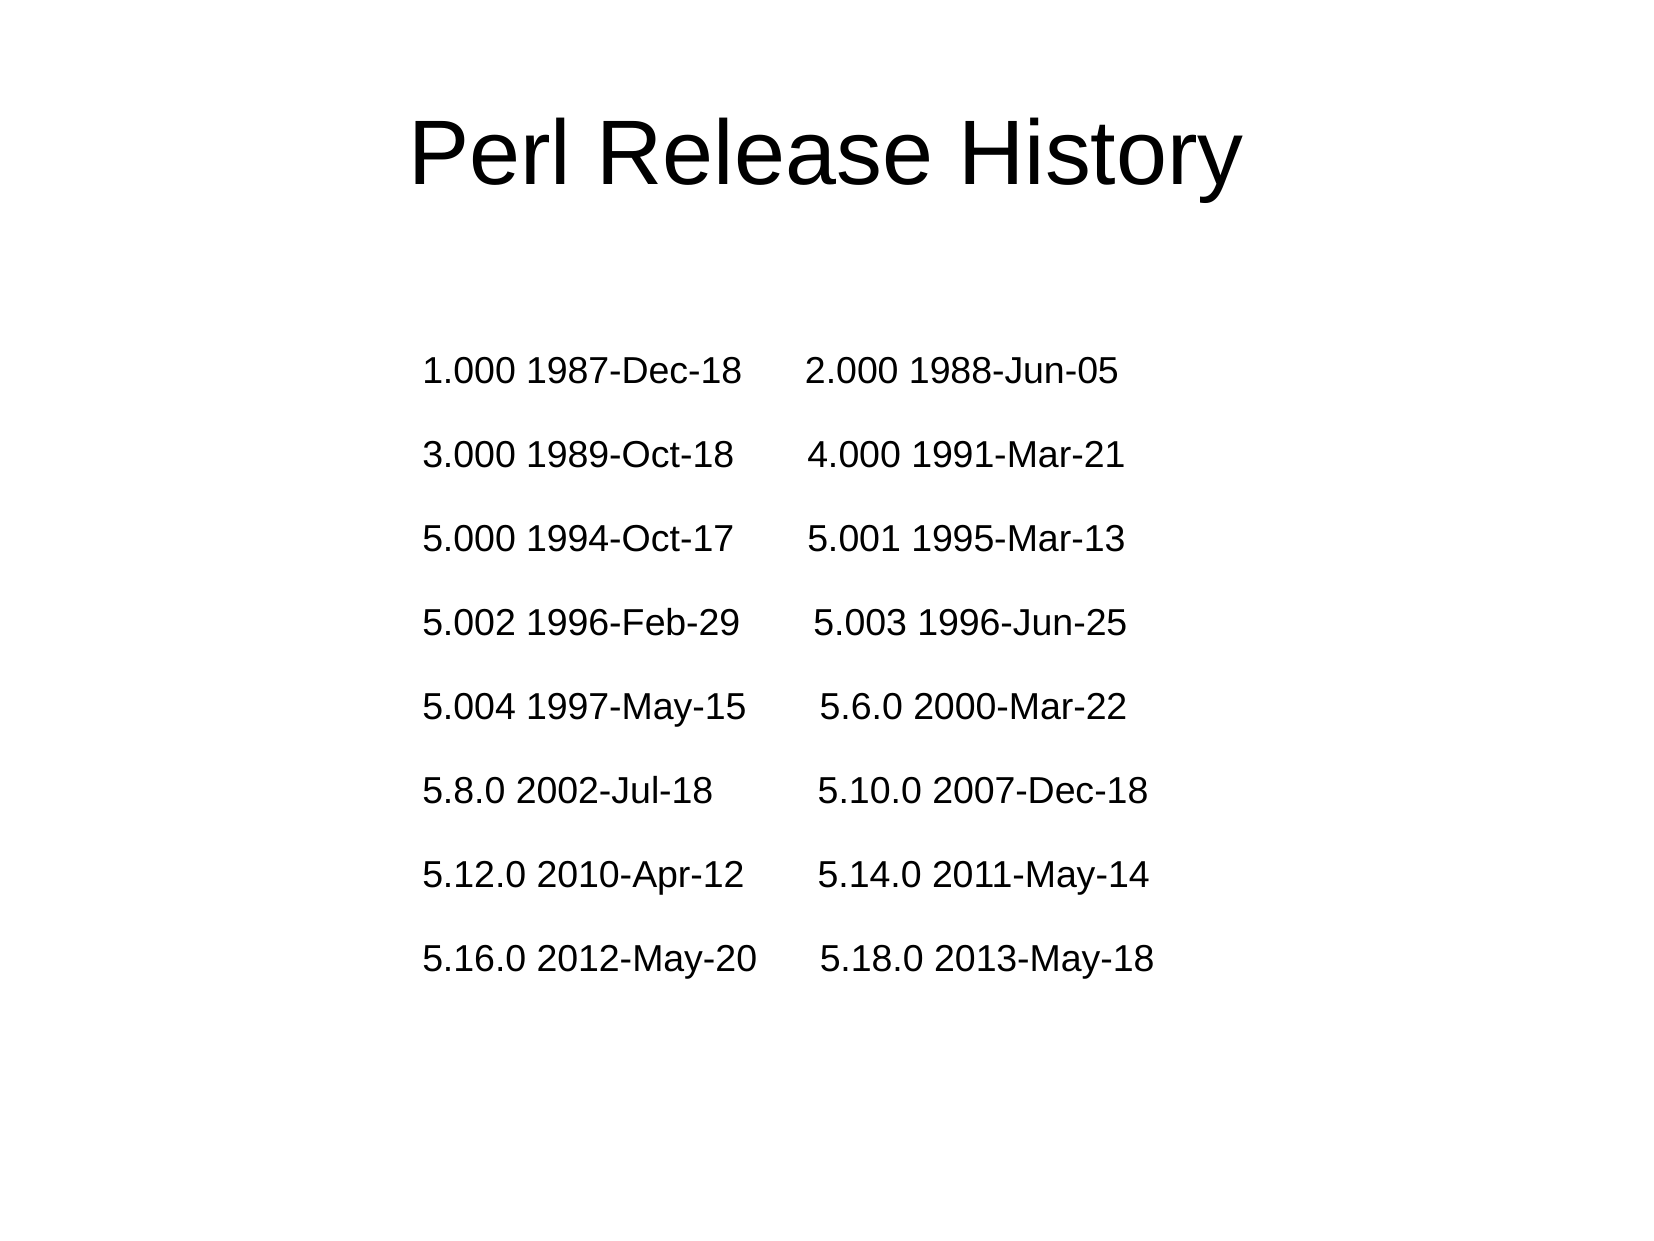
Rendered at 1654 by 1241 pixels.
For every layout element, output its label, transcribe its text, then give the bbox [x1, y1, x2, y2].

text_box 1.000 1987-Dec-18 2.000 1988-Jun-05 3.000 1989-Oct-18 4.000 1991-Mar-21 5.000 1994-Oct-17 5.001 1995-Mar-13 5.002 1996-Feb-29 5.003 1996-Jun-25 5.004 1997-May-15 5.6.0 2000-Mar-22 5.8.0 2002-Jul-18 5.10.0 2007-Dec-18 5.12.0 2010-Apr-12 5.14.0 2011-May-14 5.16.0 2012-May-20 5.18.0 2013-May-18 [407, 342, 1270, 988]
title Perl Release History [82, 49, 1571, 257]
